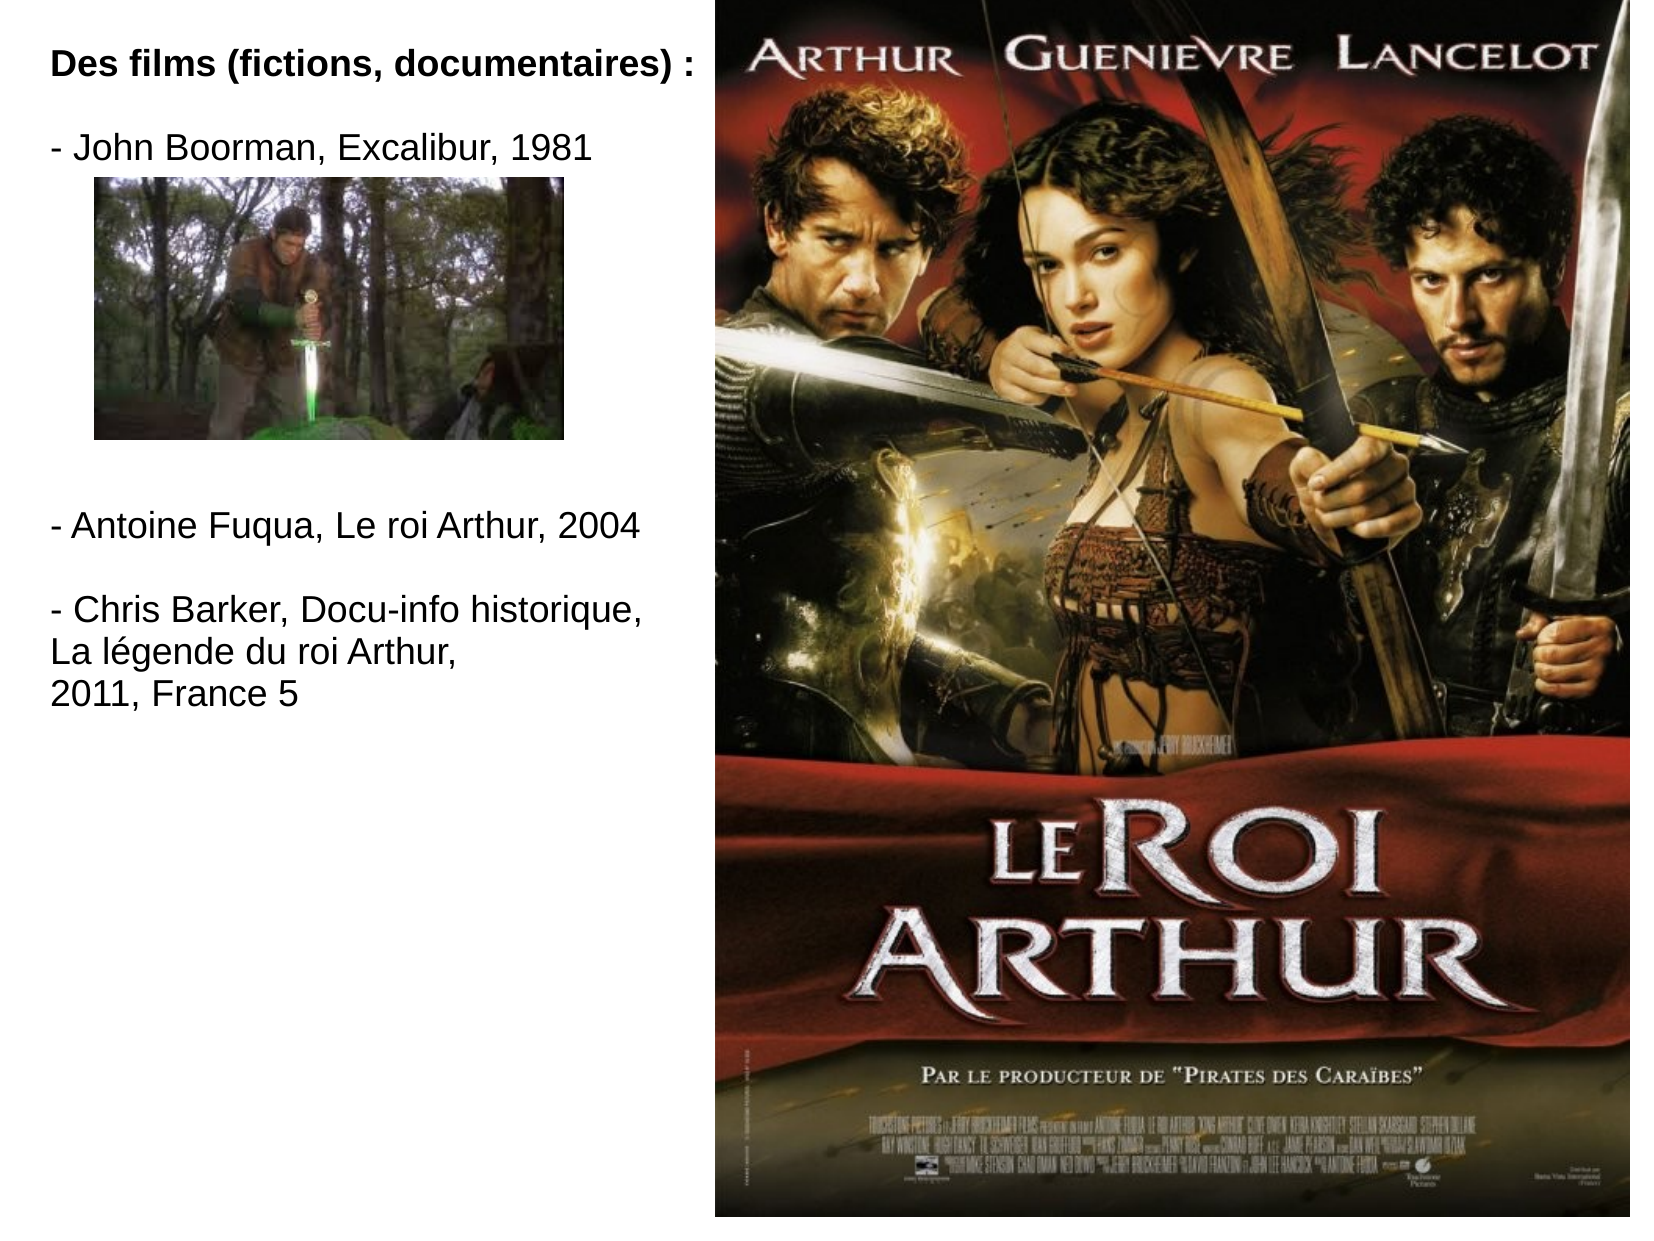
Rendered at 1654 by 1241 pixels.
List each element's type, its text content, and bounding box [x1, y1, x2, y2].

text_box Des films (fictions, documentaires) : - John Boorman, Excalibur, 1981 - Antoine Fuqua, Le roi Arthur, 2004 - Chris Barker, Docu-info historique, La légende du roi Arthur, 2011, France 5 [35, 35, 715, 725]
picture [94, 177, 564, 440]
picture [715, 0, 1630, 1217]
